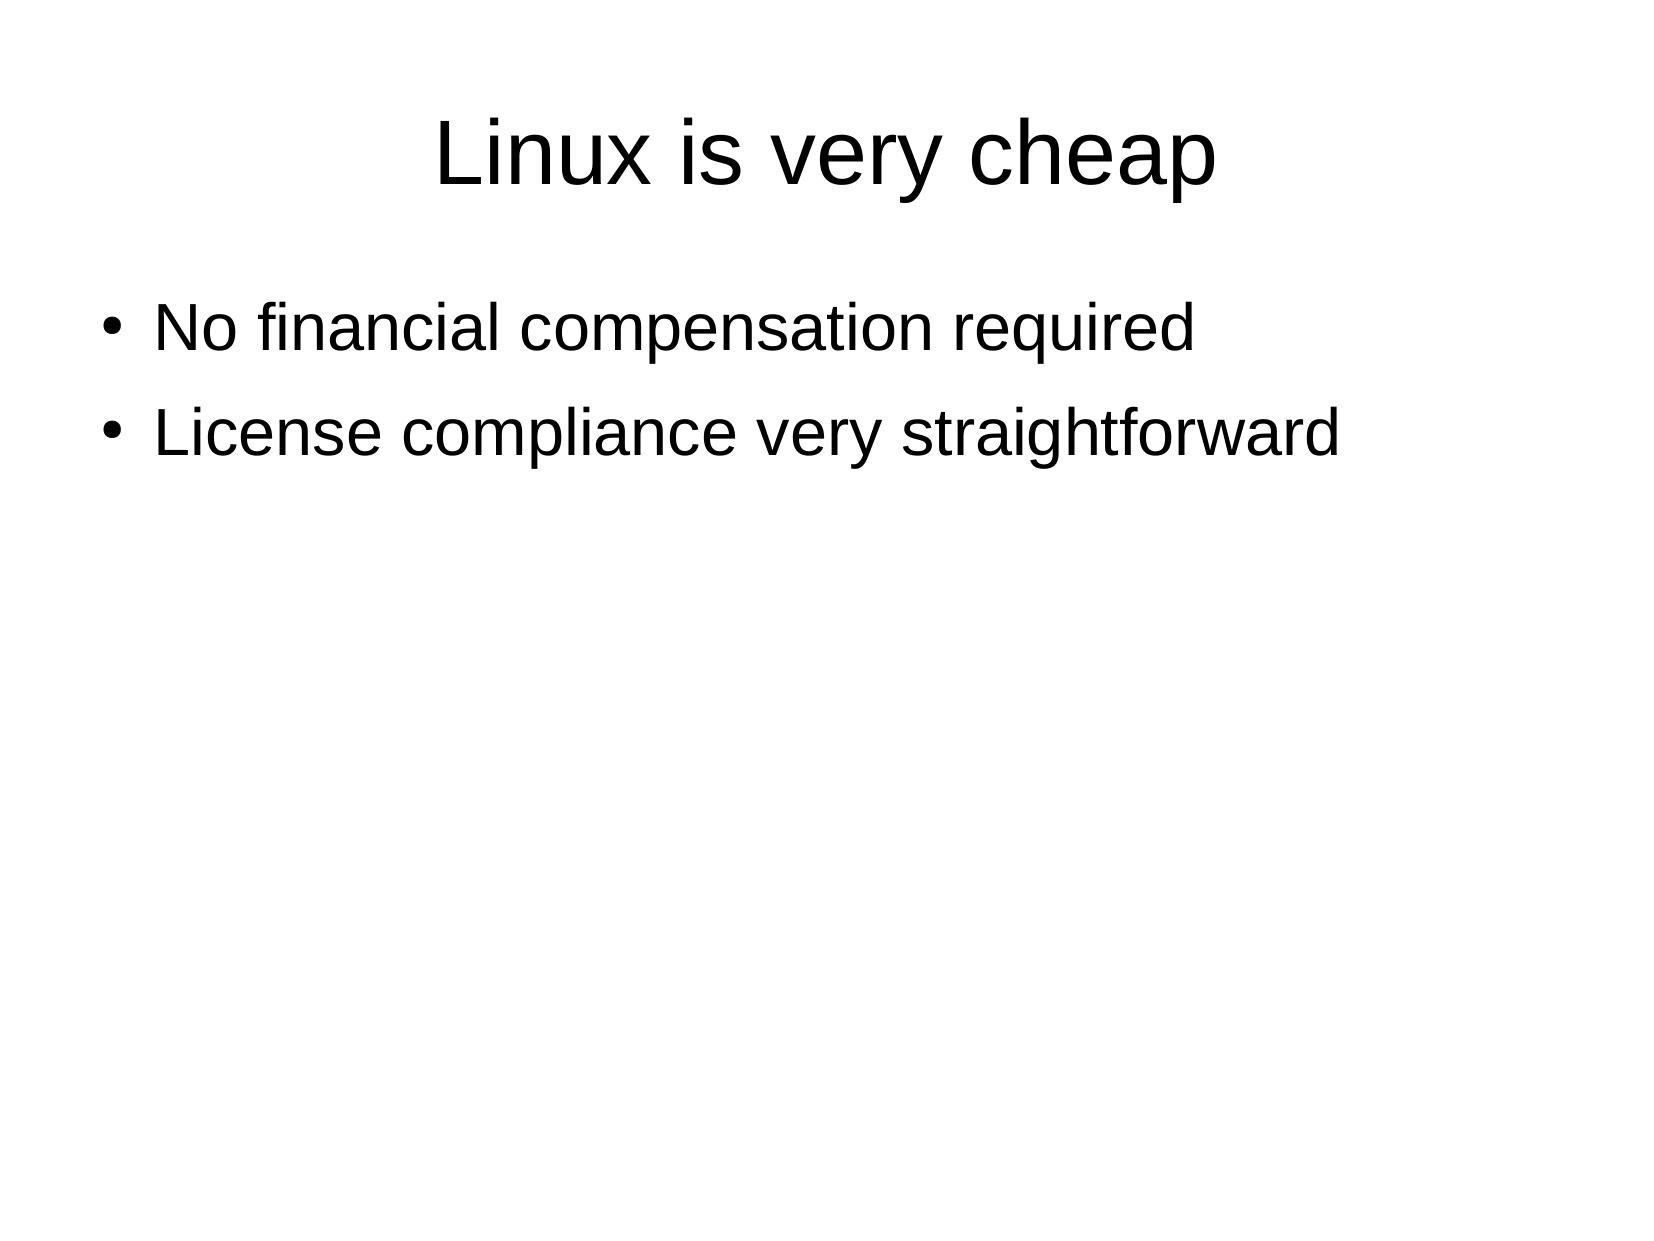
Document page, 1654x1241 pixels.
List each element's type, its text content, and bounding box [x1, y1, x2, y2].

list No financial compensation required License compliance very straightforward [82, 290, 1571, 1109]
title Linux is very cheap [82, 49, 1571, 257]
